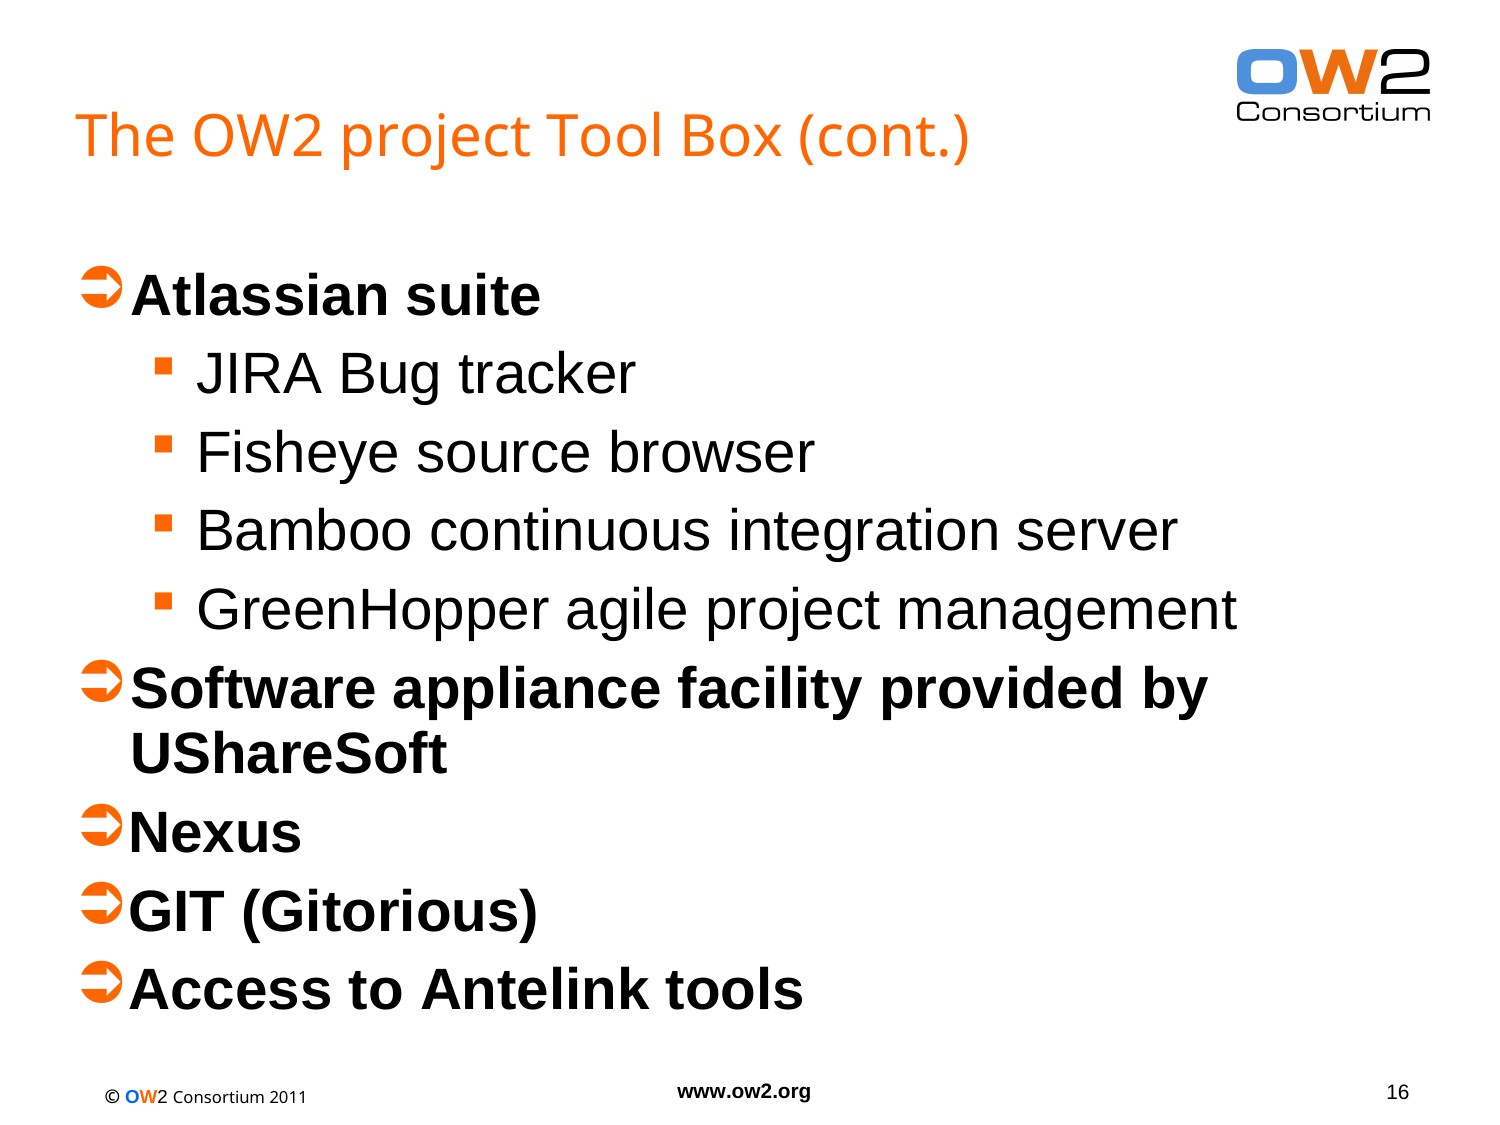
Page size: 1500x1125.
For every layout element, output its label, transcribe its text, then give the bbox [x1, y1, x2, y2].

list Atlassian suite JIRA Bug tracker Fisheye source browser Bamboo continuous integration server GreenHopper agile project management Software appliance facility provided by UShareSoft Nexus GIT (Gitorious) Access to Antelink tools [74, 262, 1425, 1023]
title The OW2 project Tool Box (cont.) [75, 45, 1175, 215]
